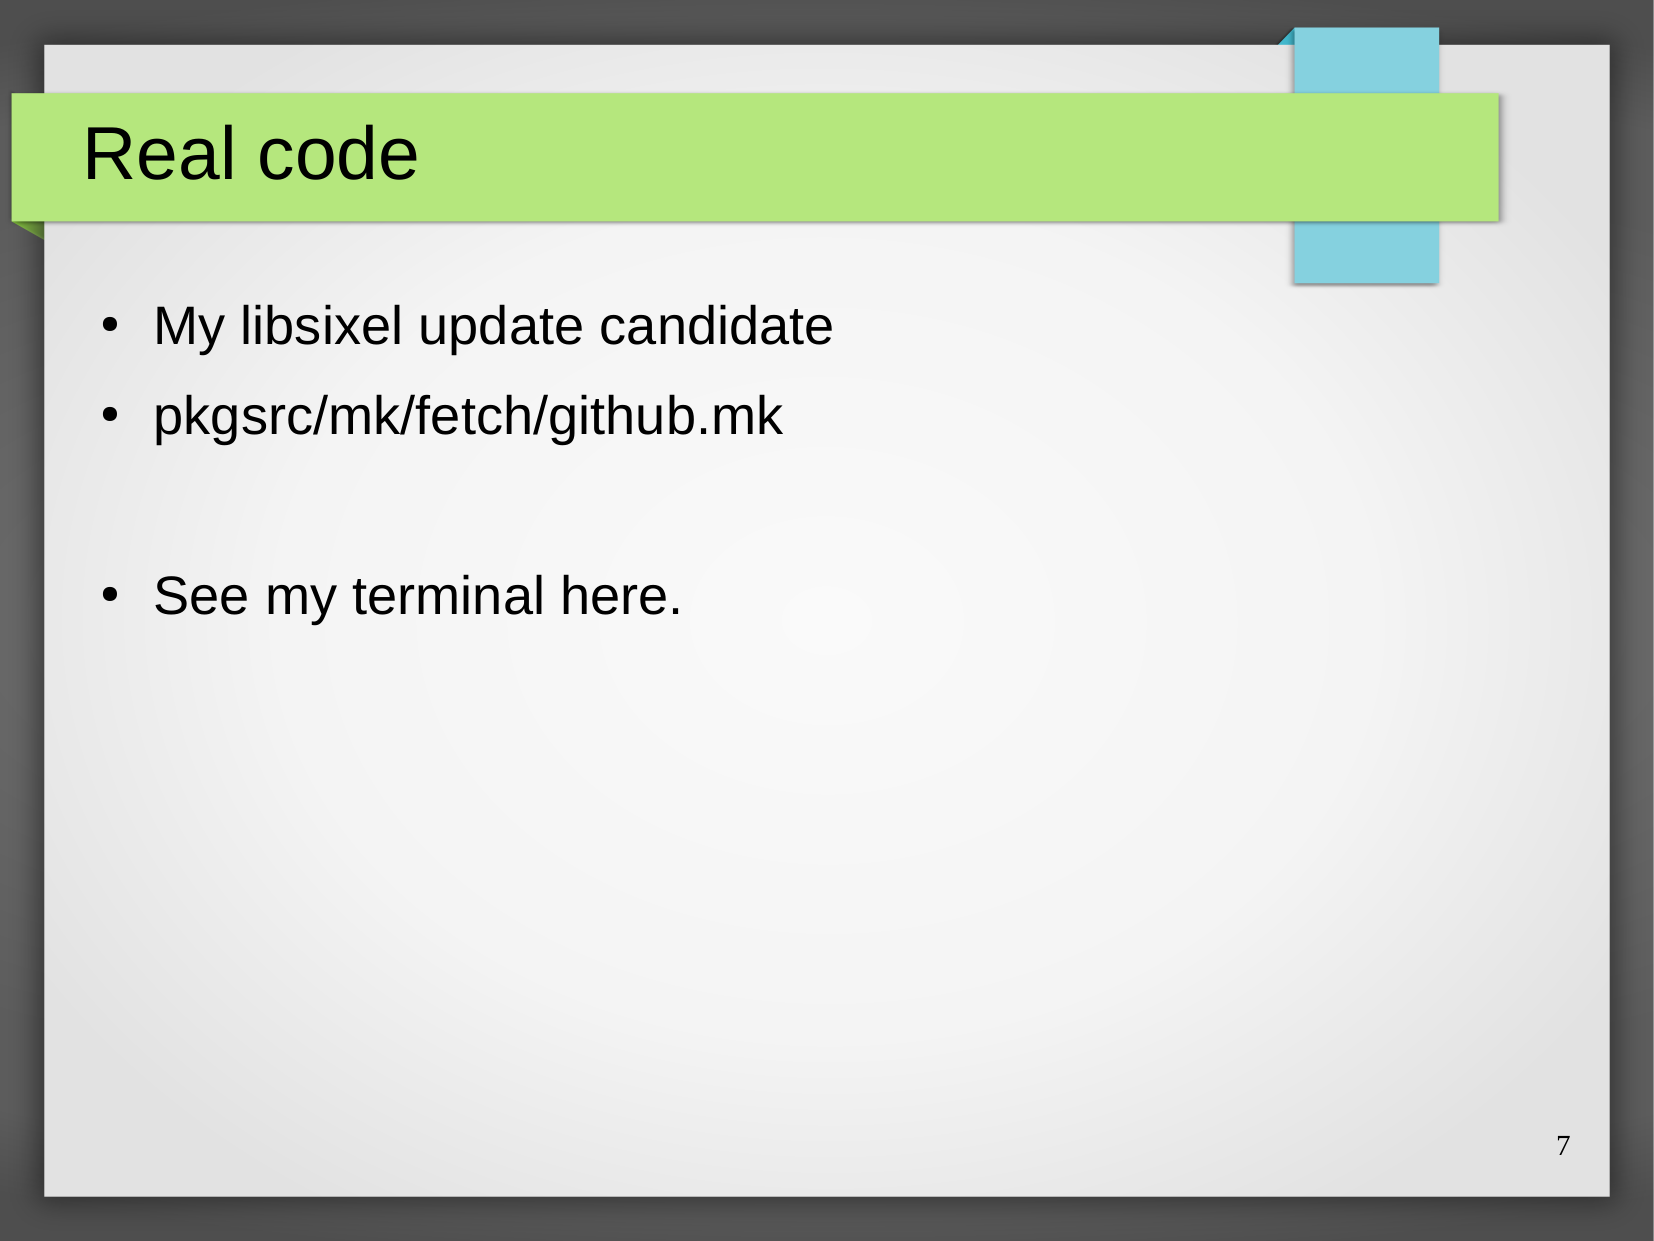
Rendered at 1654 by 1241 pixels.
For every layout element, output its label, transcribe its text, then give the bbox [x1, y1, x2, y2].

title Real code [82, 94, 1264, 213]
picture [0, 0, 1654, 1241]
list My libsixel update candidate pkgsrc/mk/fetch/github.mk See my terminal here. [82, 295, 1571, 1015]
